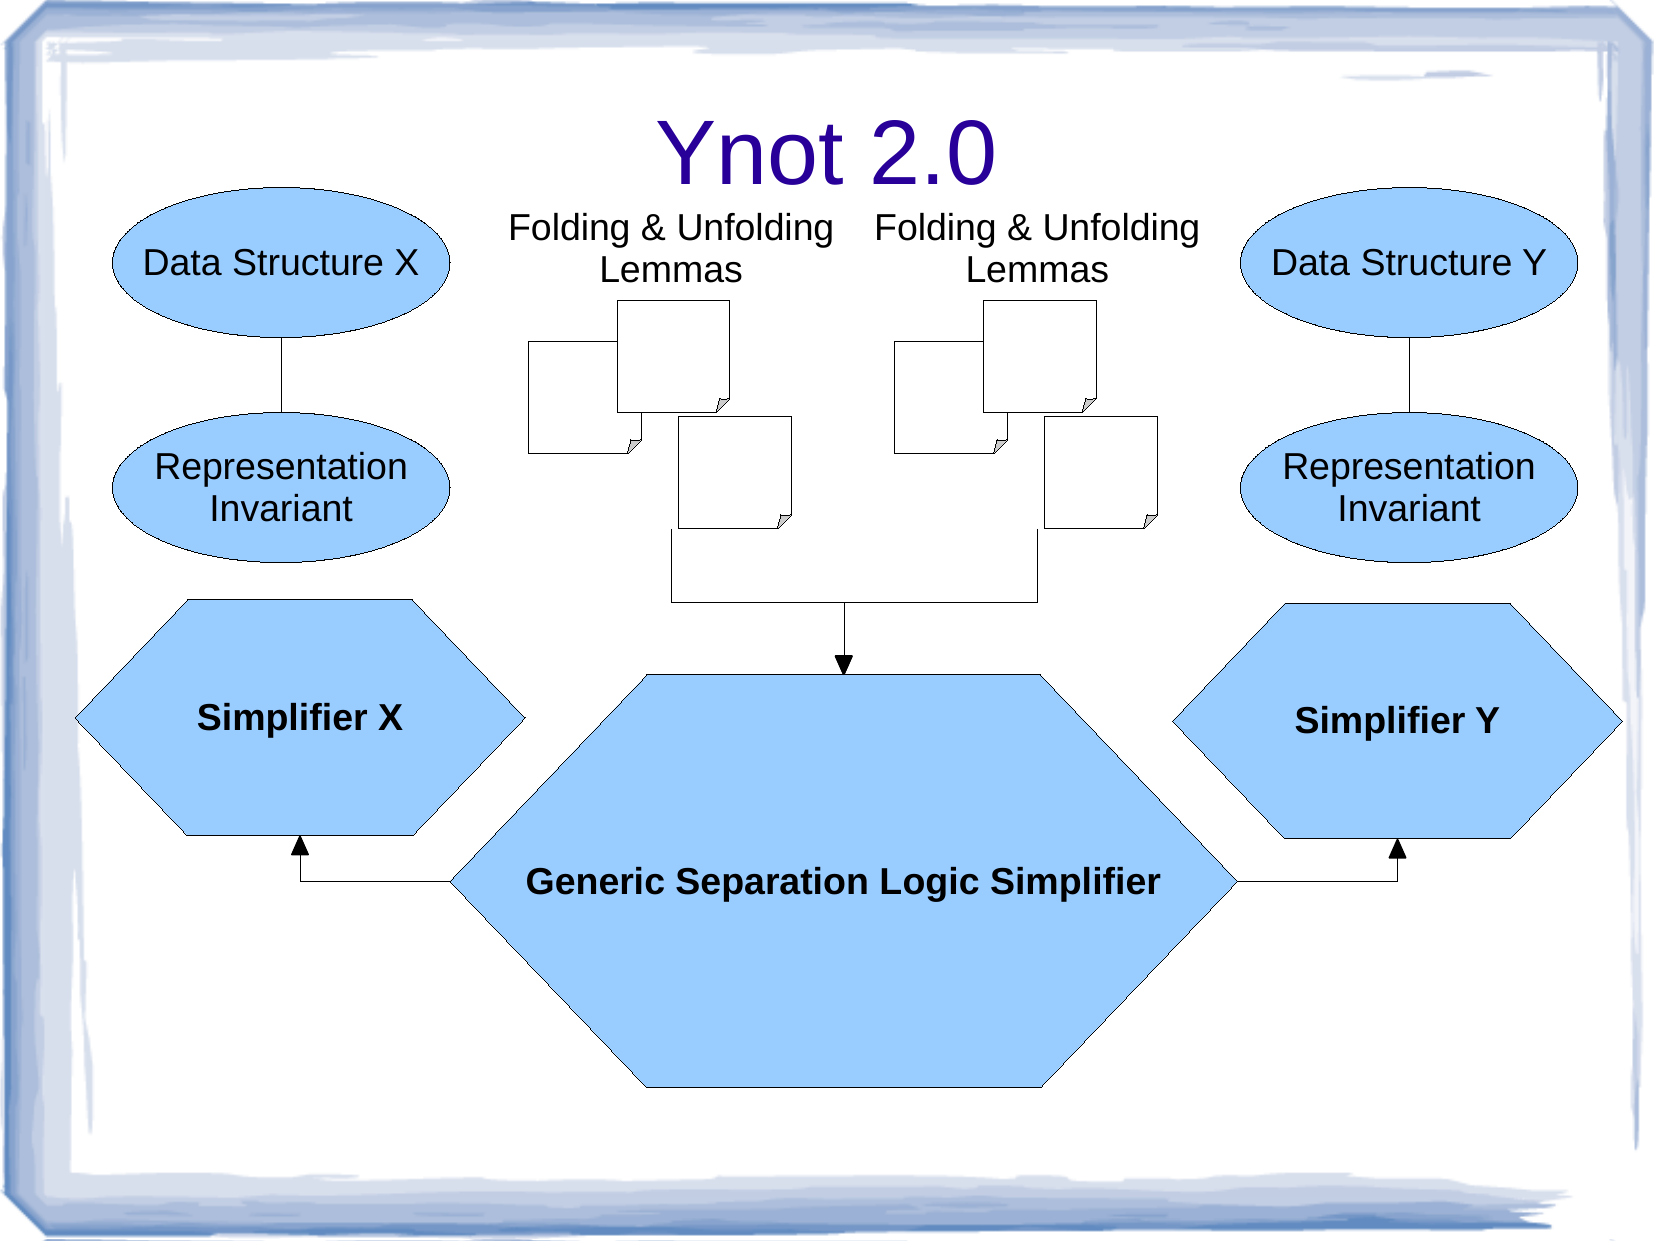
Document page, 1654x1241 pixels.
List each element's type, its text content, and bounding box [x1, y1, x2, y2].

text_box Folding & Unfolding Lemmas [483, 199, 849, 308]
text_box Representation Invariant [1240, 412, 1578, 563]
text_box Simplifier Y [1172, 603, 1623, 839]
picture [0, 0, 1654, 1241]
text_box [678, 416, 792, 529]
text_box Data Structure X [112, 187, 451, 338]
text_box [528, 308, 730, 454]
title Ynot 2.0 [82, 56, 1571, 250]
text_box Generic Separation Logic Simplifier [450, 674, 1238, 1088]
text_box [1044, 416, 1158, 529]
text_box Data Structure Y [1240, 187, 1578, 338]
text_box Representation Invariant [112, 412, 451, 563]
text_box Simplifier X [75, 599, 526, 836]
text_box Folding & Unfolding Lemmas [849, 199, 1225, 308]
text_box [894, 308, 1097, 454]
